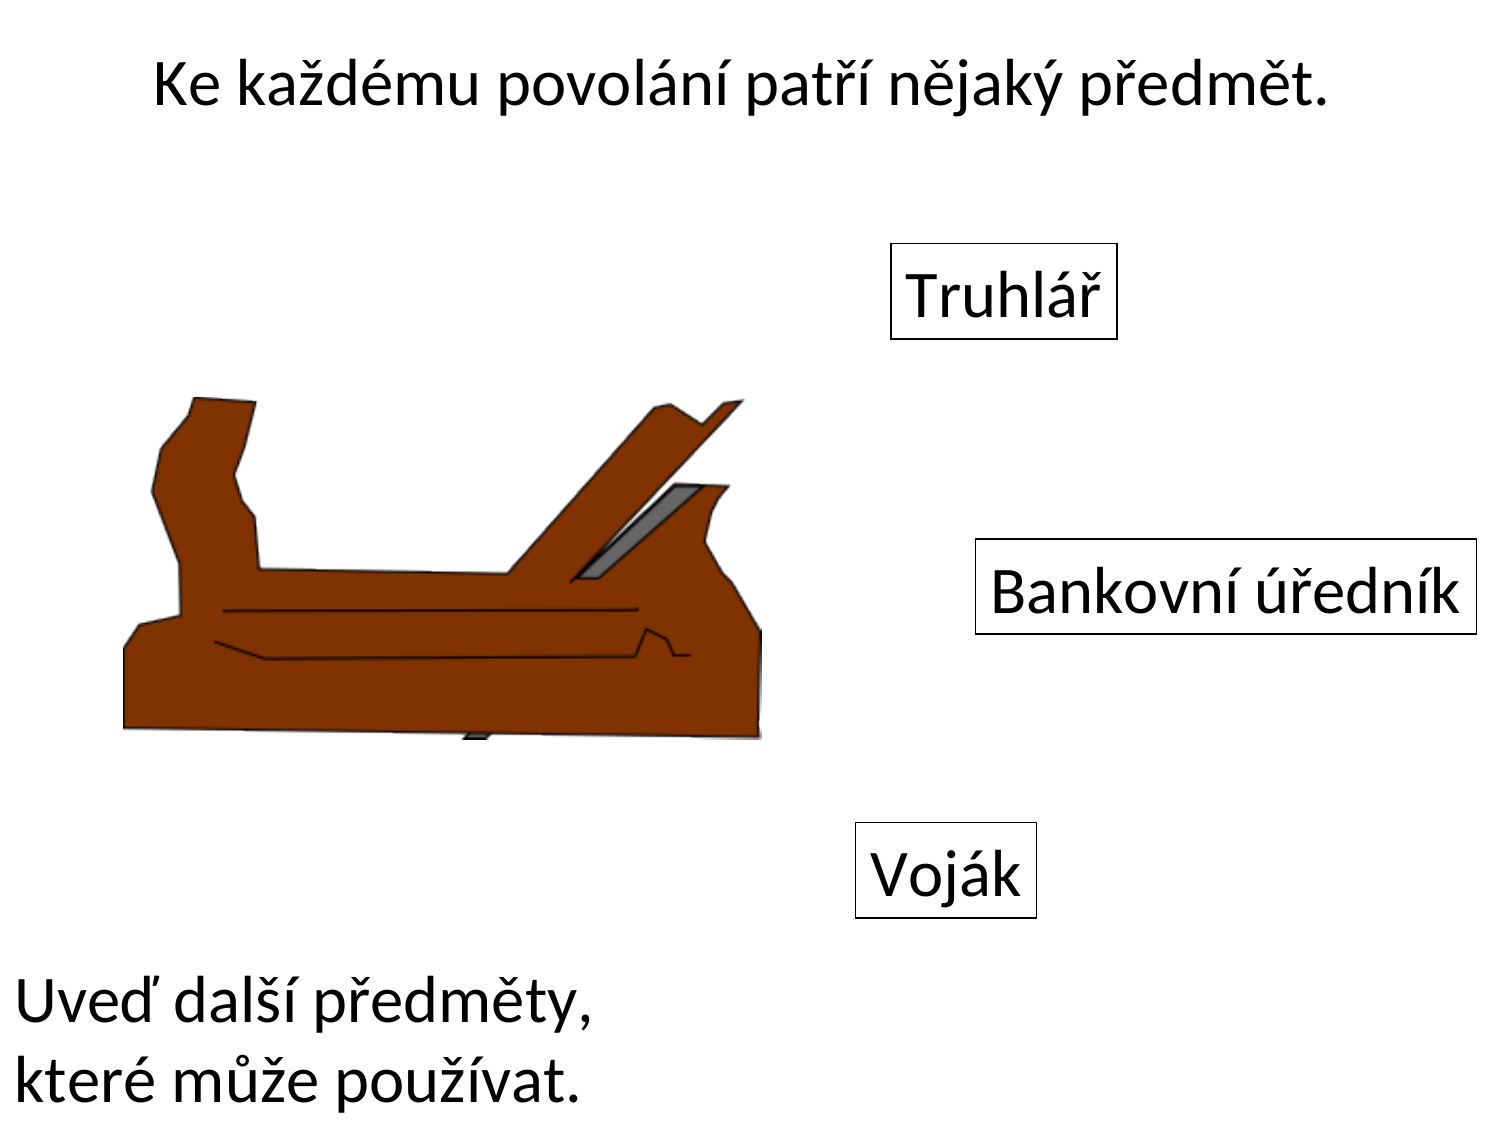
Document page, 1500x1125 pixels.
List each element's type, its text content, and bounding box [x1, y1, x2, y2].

text_box Uveď další předměty, které může používat. [0, 948, 610, 1124]
picture [123, 397, 762, 740]
text_box Ke každému povolání patří nějaký předmět. [139, 30, 1347, 127]
text_box Truhlář [891, 243, 1117, 339]
text_box Bankovní úředník [975, 538, 1477, 635]
text_box Voják [855, 822, 1037, 918]
